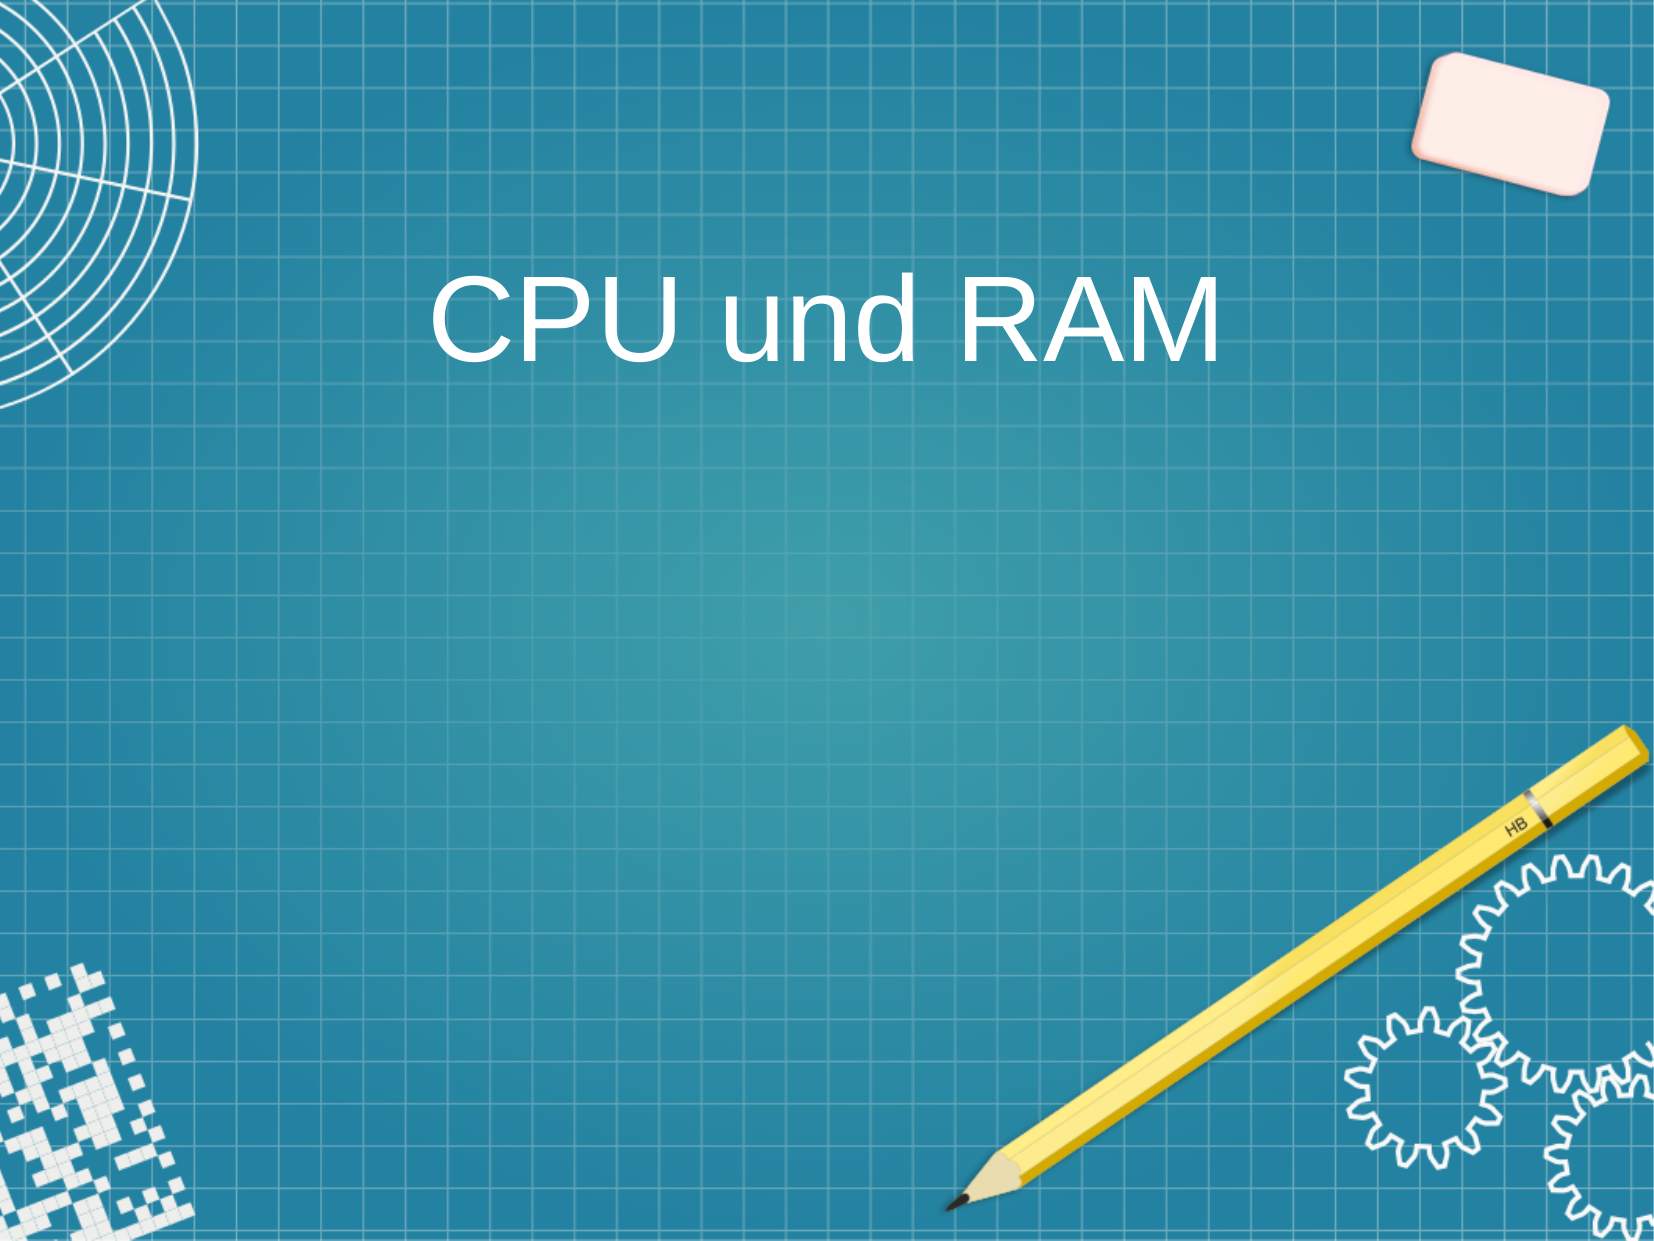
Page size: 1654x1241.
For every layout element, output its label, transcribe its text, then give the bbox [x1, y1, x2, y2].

title CPU und RAM [82, 177, 1571, 461]
picture [0, 0, 1654, 1241]
